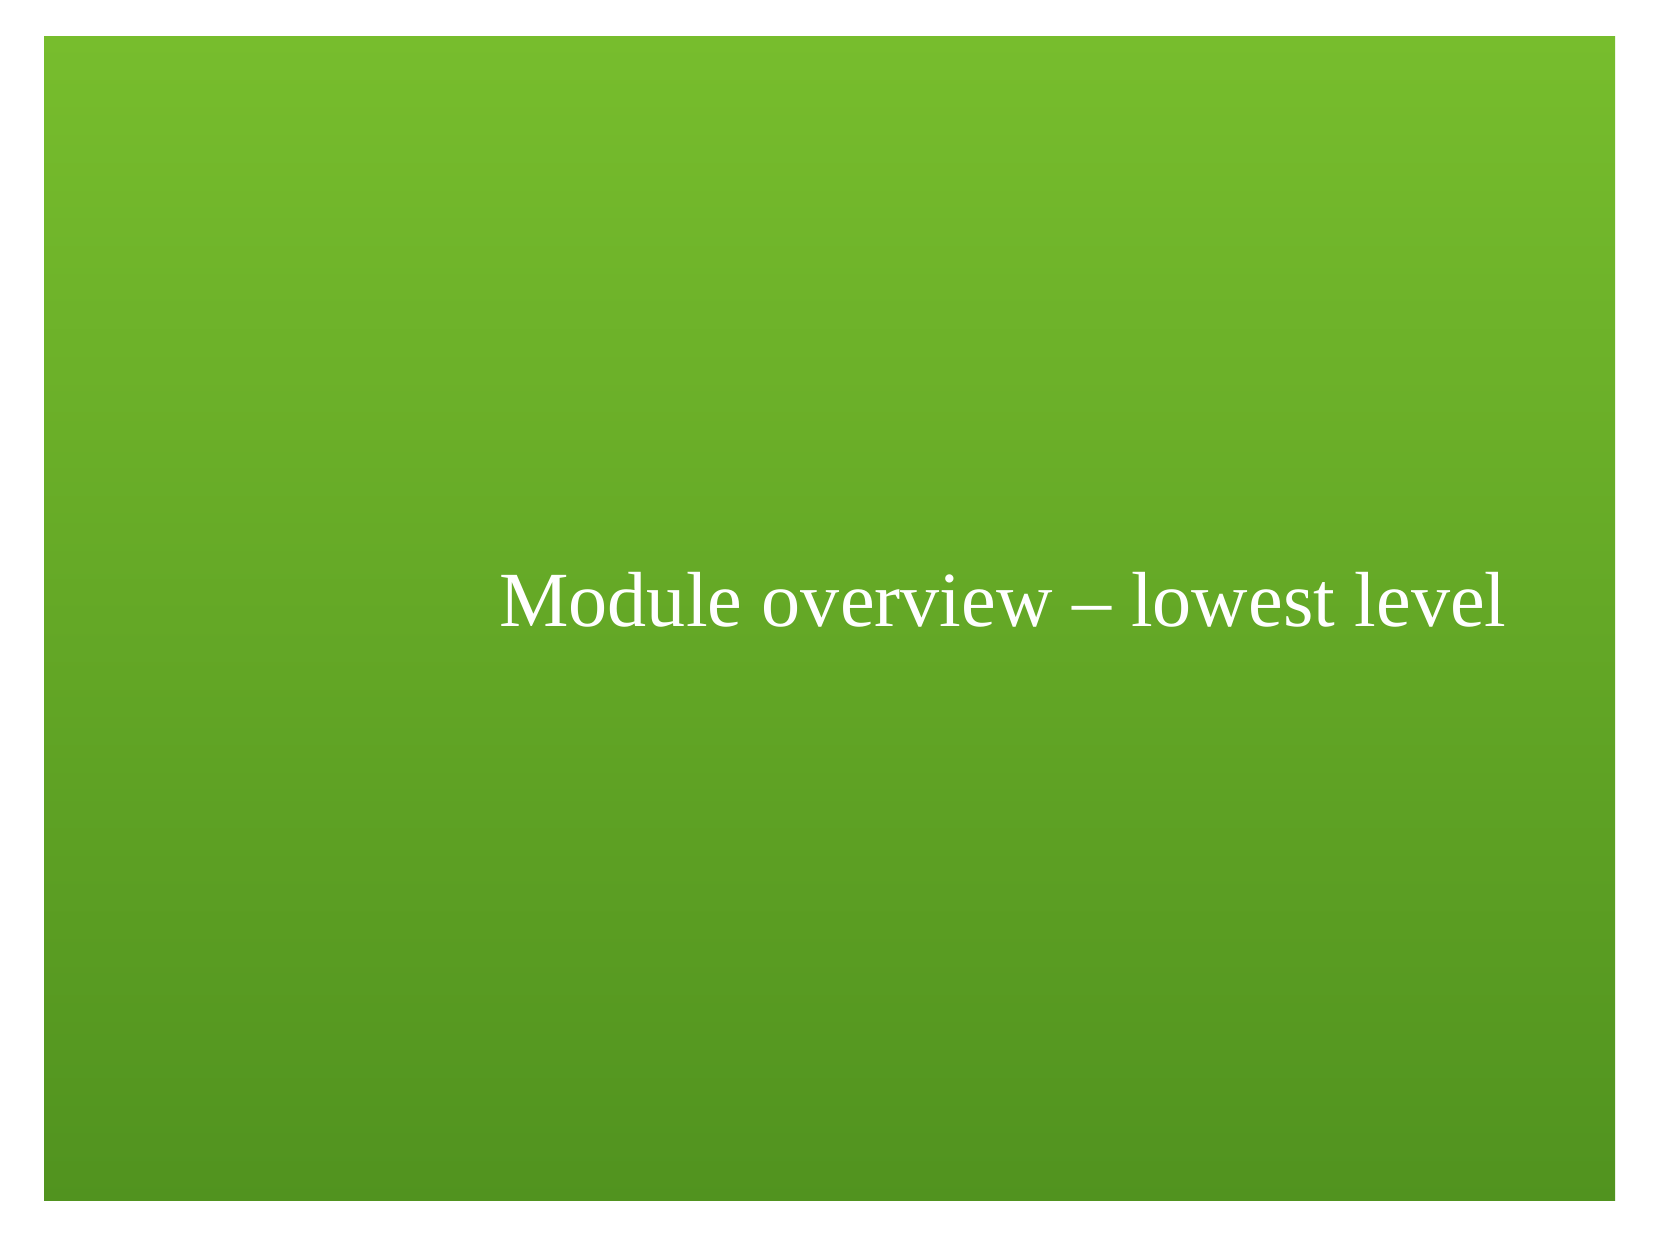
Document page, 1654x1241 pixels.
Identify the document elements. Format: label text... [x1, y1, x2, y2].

title Module overview – lowest level [148, 496, 1509, 704]
